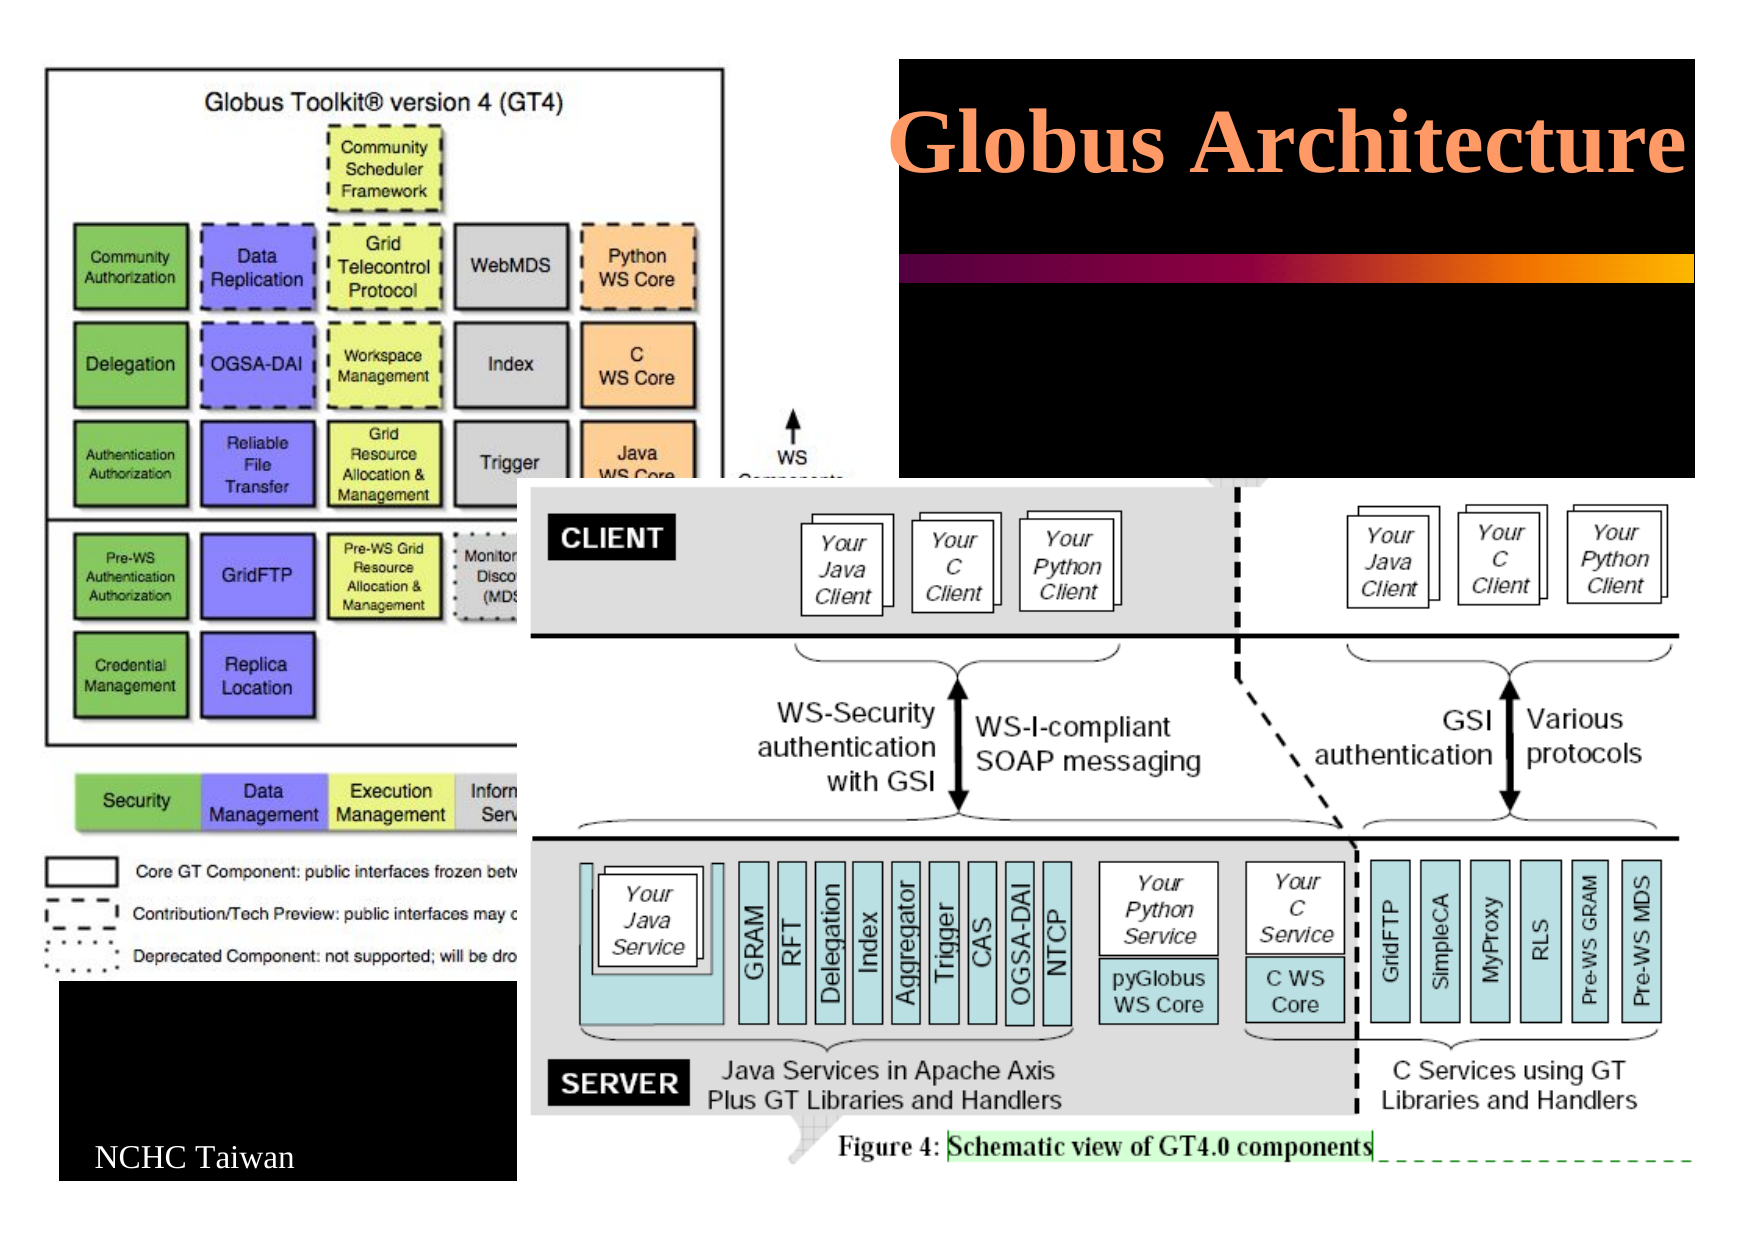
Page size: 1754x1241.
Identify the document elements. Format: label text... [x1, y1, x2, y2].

title Globus Architecture [183, 69, 1689, 215]
picture [29, 58, 1695, 1181]
